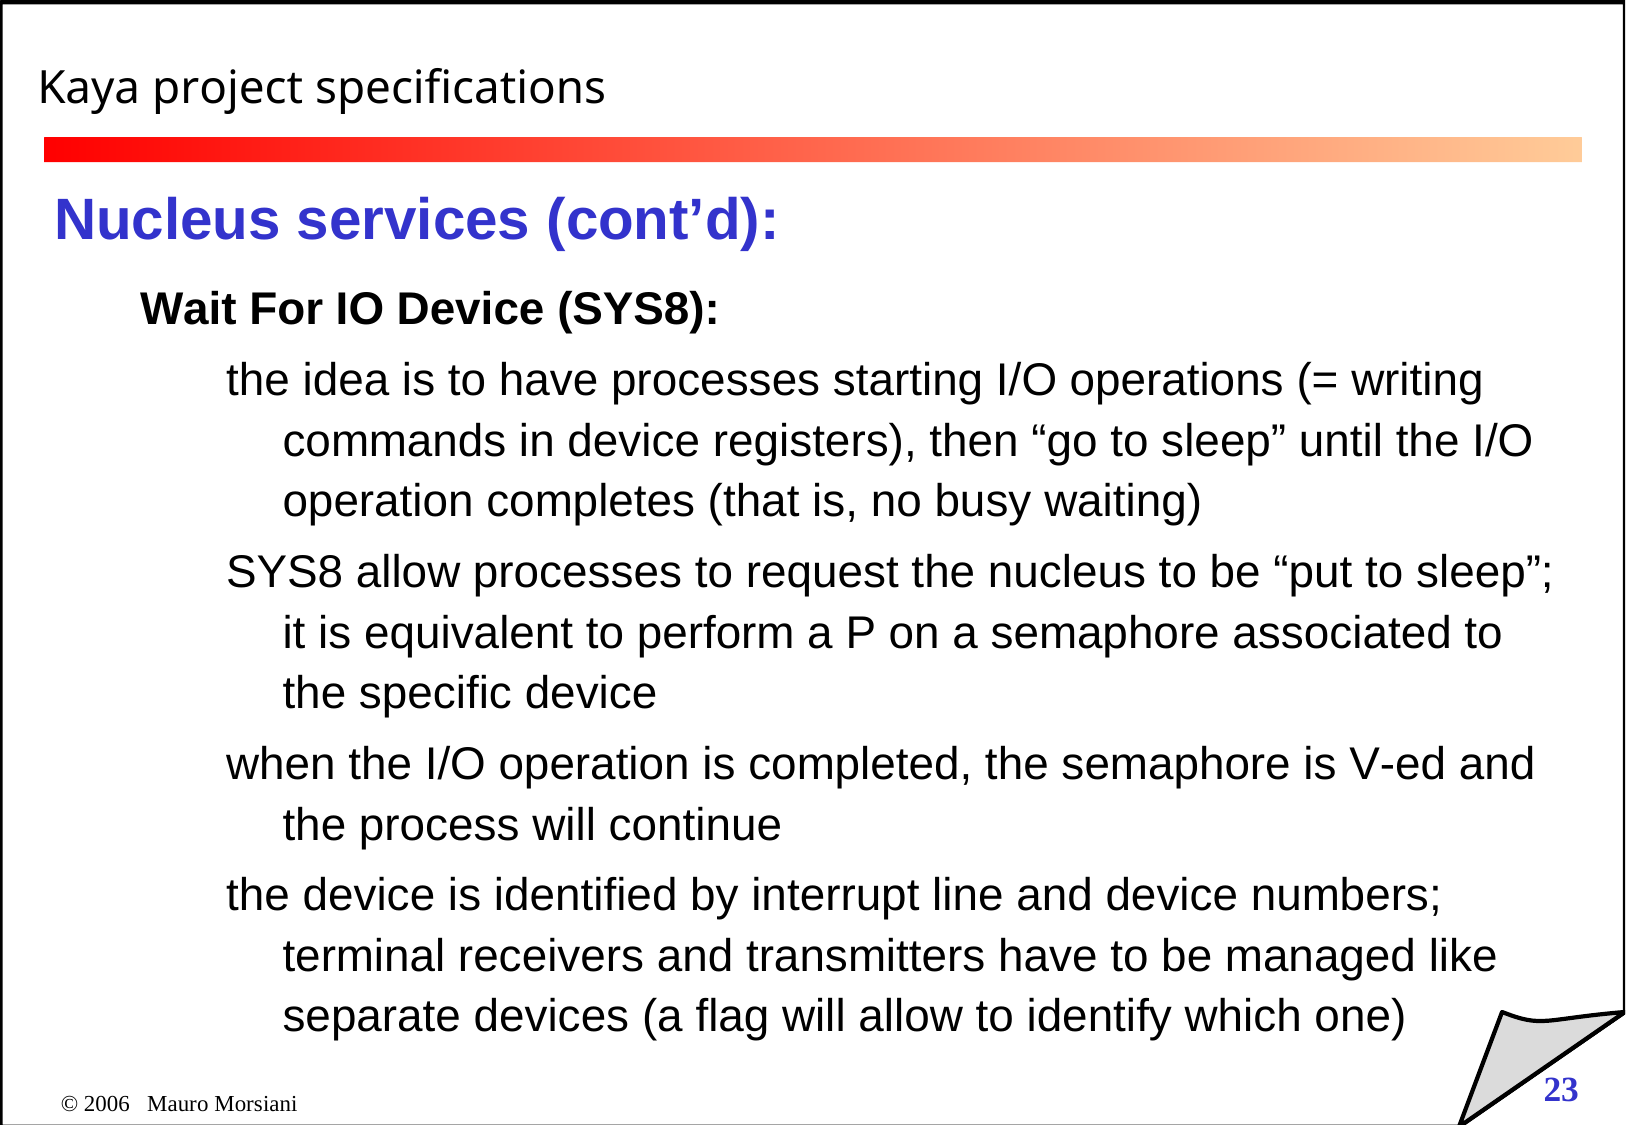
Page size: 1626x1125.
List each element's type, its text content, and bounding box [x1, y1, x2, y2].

list Nucleus services (cont’d): Wait For IO Device (SYS8): the idea is to have processes starting I/O operations (= writing commands in device registers), then “go to sleep” until the I/O operation completes (that is, no busy waiting) SYS8 allow processes to request the nucleus to be “put to sleep”; it is equivalent to perform a P on a semaphore associated to the specific device when the I/O operation is completed, the semaphore is V-ed and the process will continue the device is identified by interrupt line and device numbers; terminal receivers and transmitters have to be managed like separate devices (a flag will allow to identify which one) [54, 187, 1571, 1124]
title Kaya project specifications [37, 44, 1588, 131]
